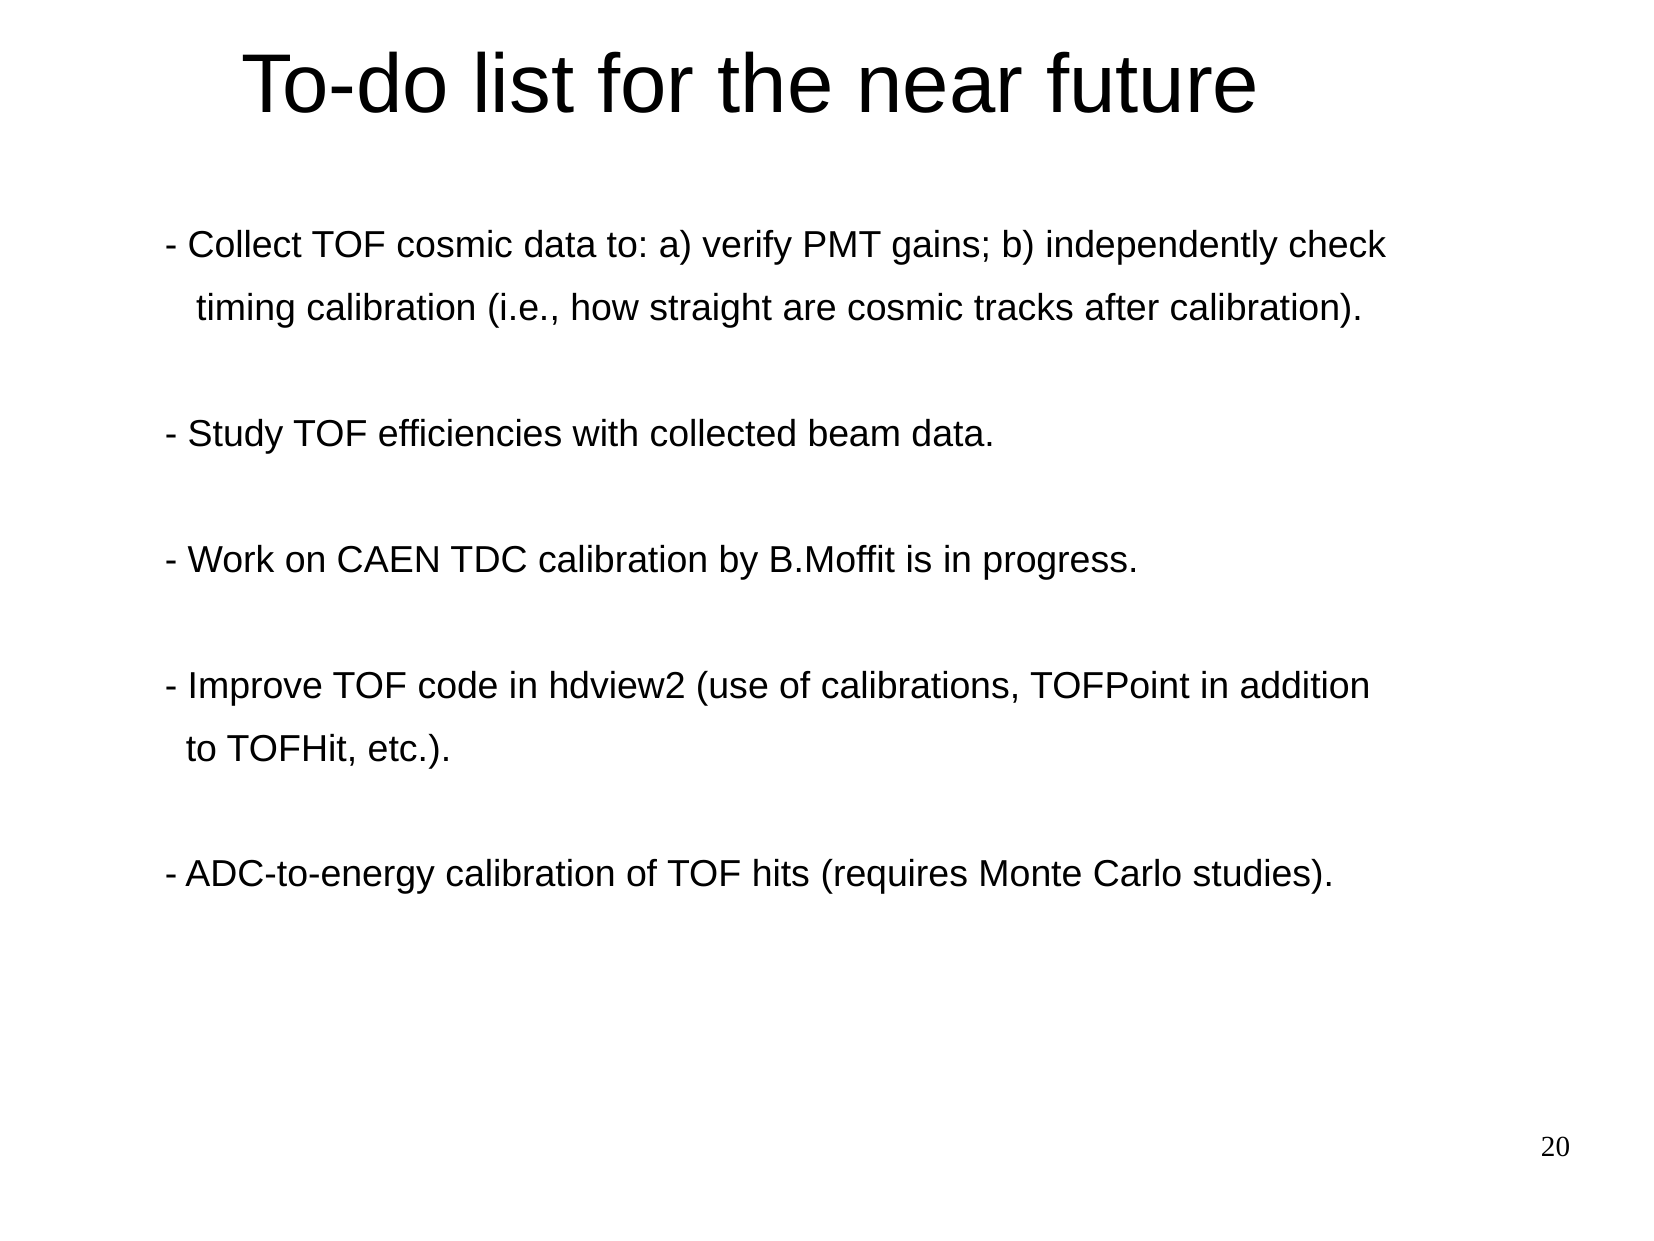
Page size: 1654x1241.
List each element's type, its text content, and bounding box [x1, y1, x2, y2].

text_box To-do list for the near future [226, 30, 1275, 162]
text_box - Collect TOF cosmic data to: a) verify PMT gains; b) independently check timing calibration (i.e., how straight are cosmic tracks after calibration). - Study TOF efficiencies with collected beam data. - Work on CAEN TDC calibration by B.Moffit is in progress. - Improve TOF code in hdview2 (use of calibrations, TOFPoint in addition to TOFHit, etc.). - ADC-to-energy calibration of TOF hits (requires Monte Carlo studies). [150, 195, 1448, 903]
